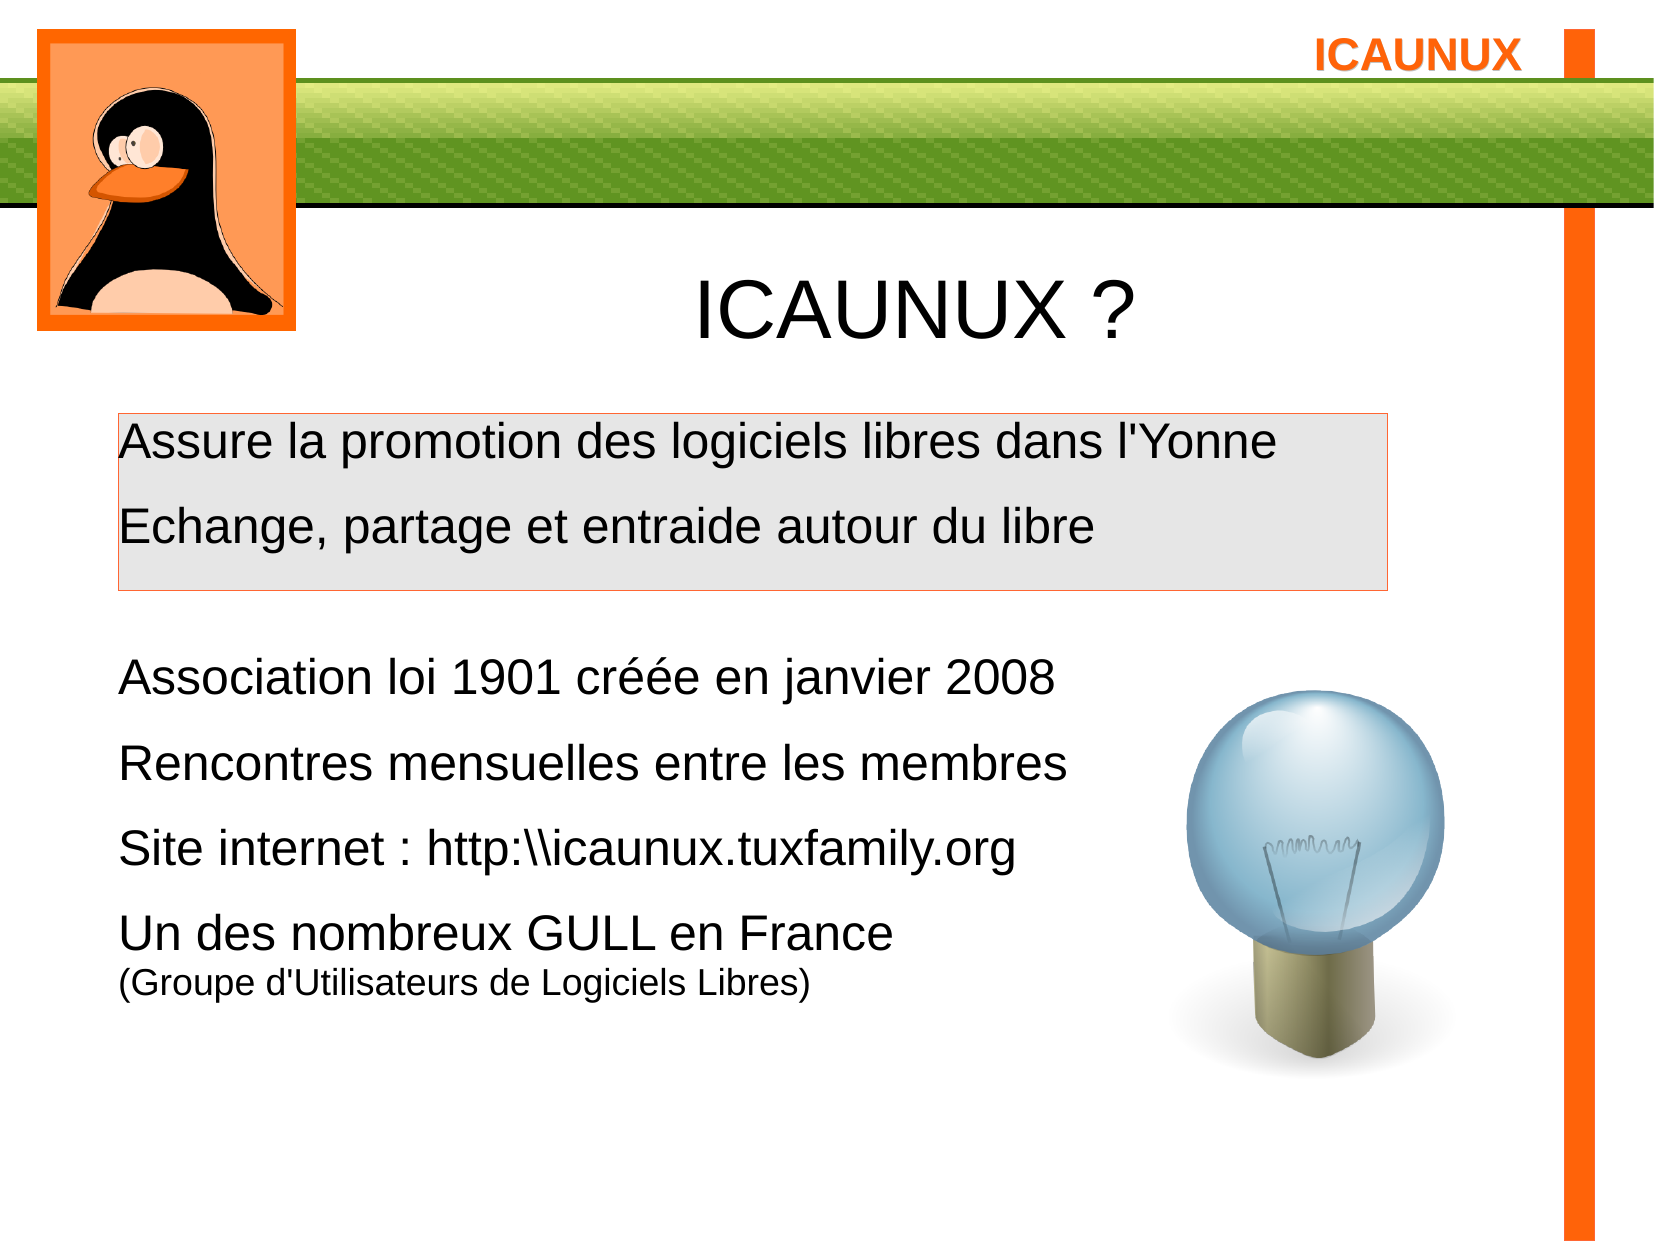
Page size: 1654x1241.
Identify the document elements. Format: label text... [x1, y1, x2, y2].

list Association loi 1901 créée en janvier 2008 Rencontres mensuelles entre les membres Site internet : http:\\icaunux.tuxfamily.org Un des nombreux GULL en France (Groupe d'Utilisateurs de Logiciels Libres) [118, 649, 1542, 1065]
list Assure la promotion des logiciels libres dans l'Yonne Echange, partage et entraide autour du libre [118, 413, 1388, 591]
title ICAUNUX ? [324, 235, 1506, 384]
picture [0, 29, 1654, 331]
picture [1122, 656, 1536, 1093]
